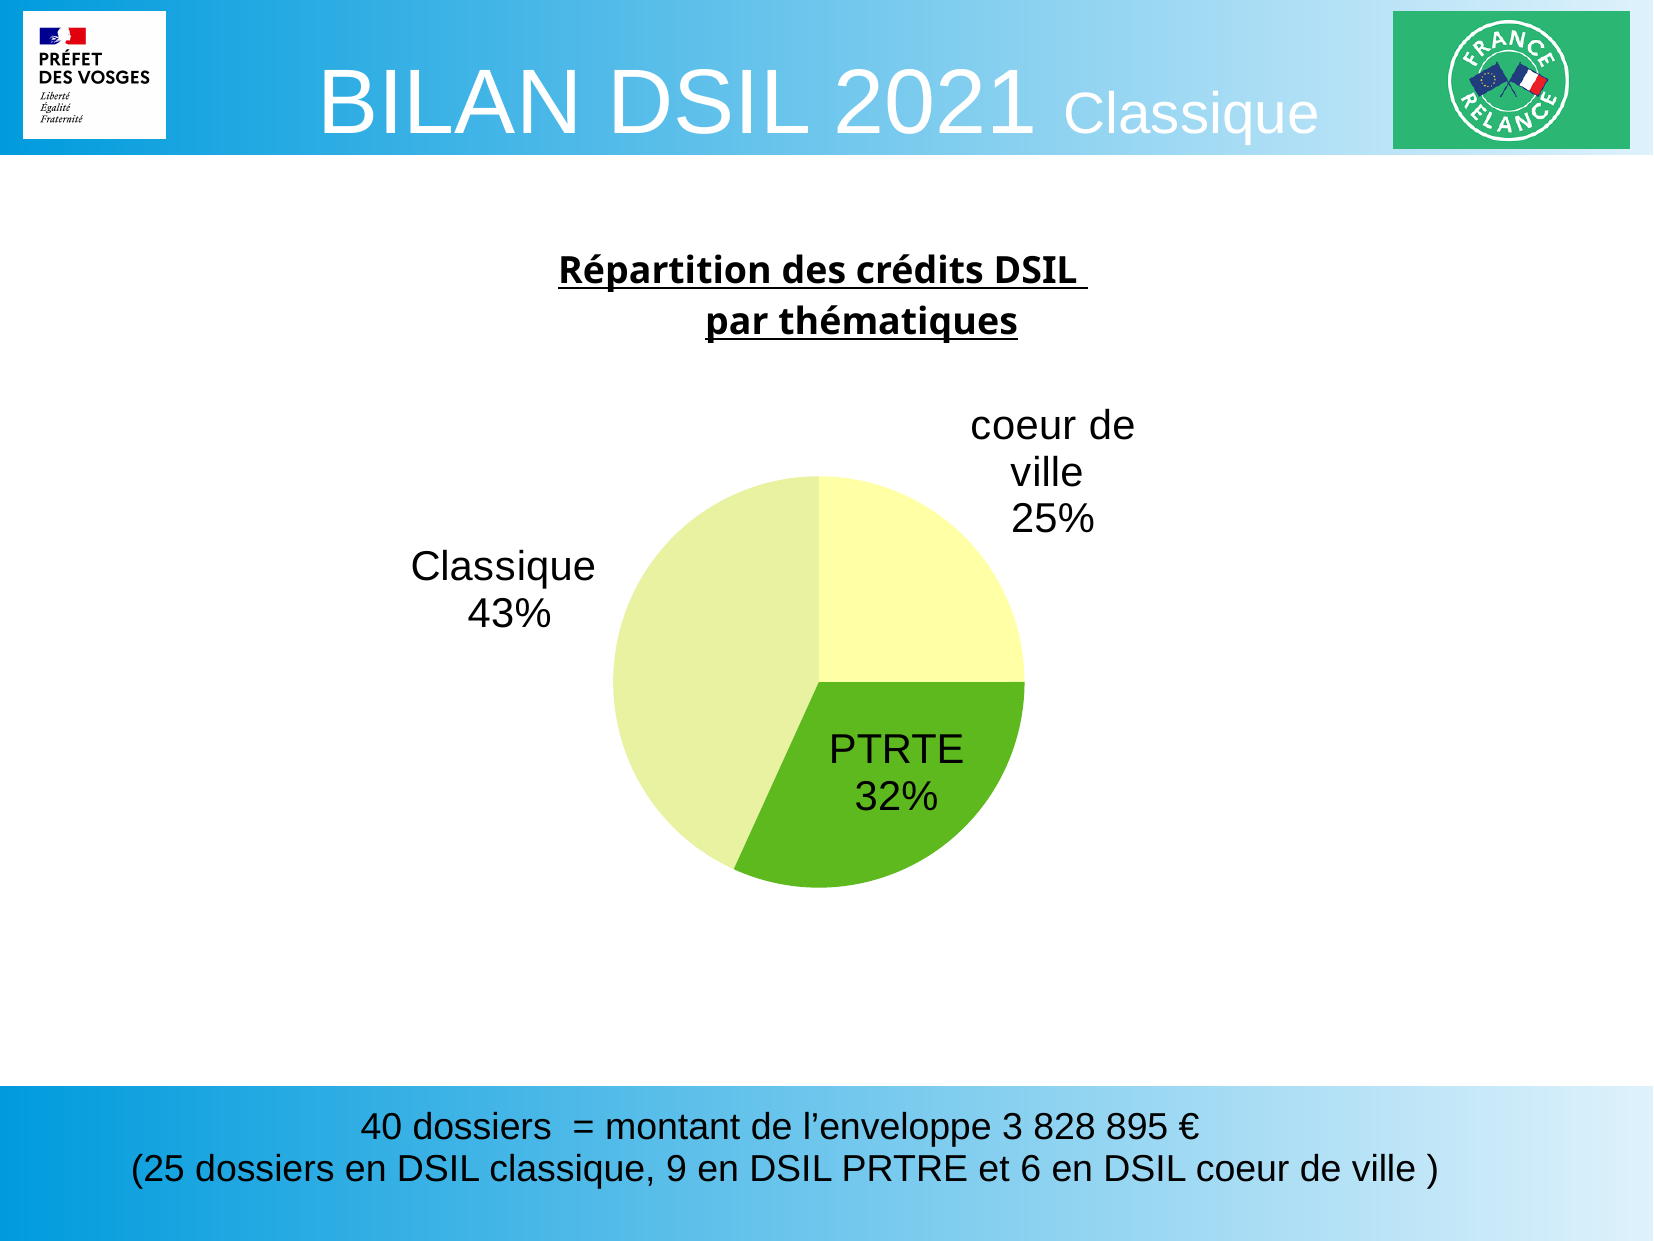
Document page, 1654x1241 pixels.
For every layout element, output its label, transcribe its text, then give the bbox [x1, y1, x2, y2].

chart [11, 183, 1653, 1016]
title BILAN DSIL 2021 Classique [82, 49, 1571, 155]
text_box Répartition des crédits DSIL par thématiques [543, 236, 1181, 343]
text_box 40 dossiers = montant de l’enveloppe 3 828 895 € (25 dossiers en DSIL classique, 9 en DSIL PRTRE et 6 en DSIL coeur de ville ) [70, 1098, 1501, 1198]
picture [1393, 11, 1630, 149]
picture [24, 0, 166, 140]
